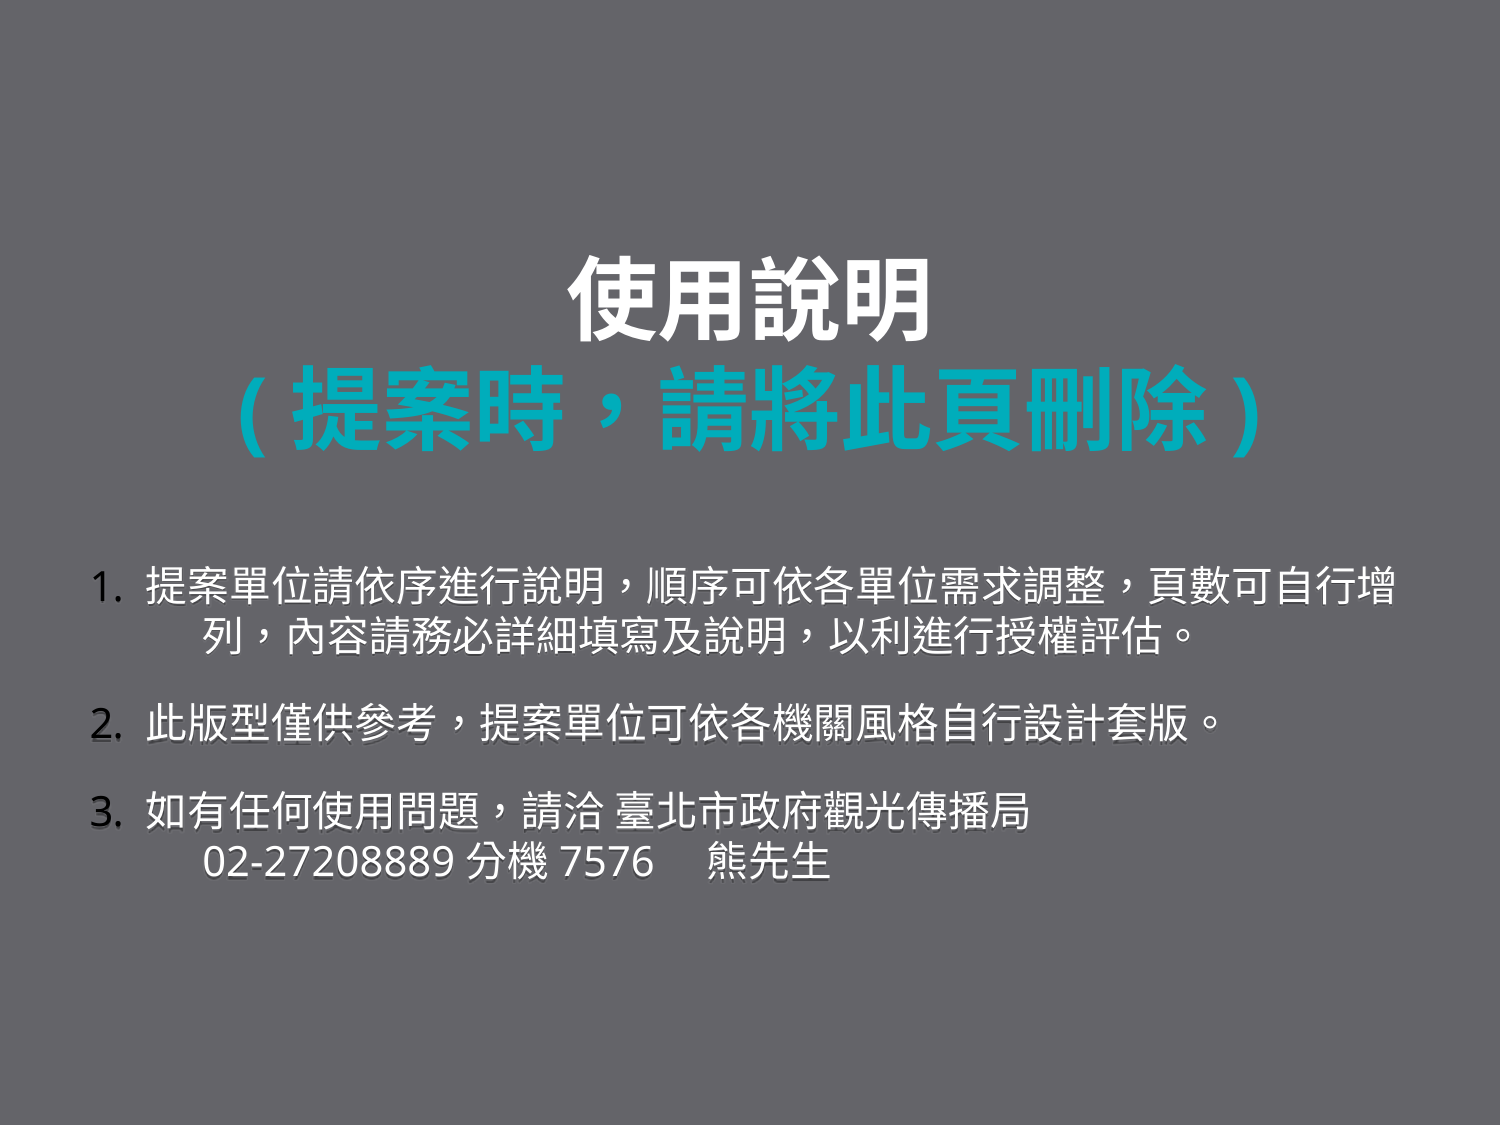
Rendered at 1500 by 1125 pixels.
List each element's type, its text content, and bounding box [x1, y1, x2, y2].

title 使用說明 (提案時，請將此頁刪除) [74, 217, 1425, 486]
text_box 提案單位請依序進行說明，順序可依各單位需求調整，頁數可自行增列，內容請務必詳細填寫及說明，以利進行授權評估。 此版型僅供參考，提案單位可依各機關風格自行設計套版。 如有任何使用問題，請洽 臺北市政府觀光傳播局 02-27208889分機7576 熊先生 [75, 552, 1444, 892]
